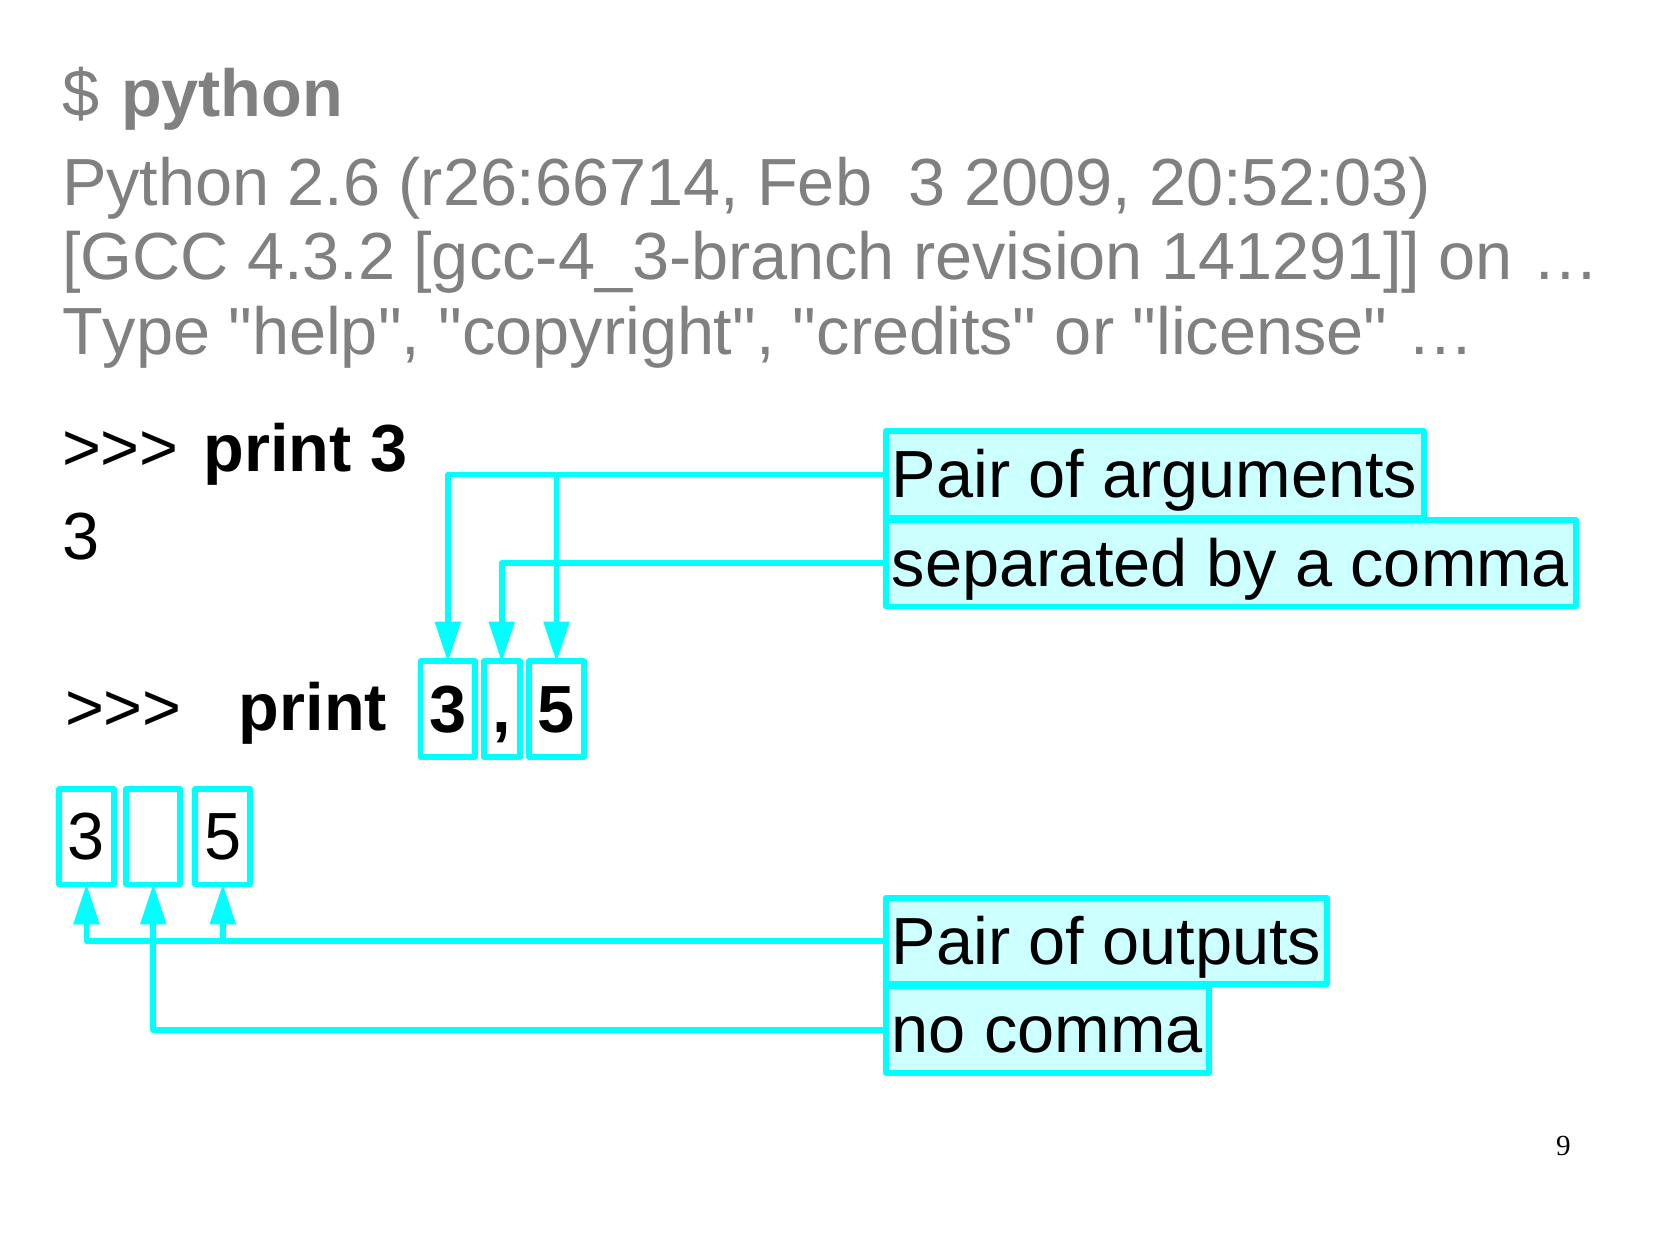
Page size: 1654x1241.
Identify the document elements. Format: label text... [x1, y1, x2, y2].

text_box , [483, 661, 520, 757]
text_box 3 [59, 788, 114, 885]
text_box >>> [59, 666, 188, 748]
text_box Pair of outputs [885, 897, 1328, 985]
text_box $ [59, 53, 103, 134]
text_box no comma [886, 987, 1209, 1074]
text_box >>> [59, 407, 183, 489]
text_box 5 [195, 788, 251, 885]
text_box 3 [59, 496, 103, 577]
text_box 3 [420, 661, 476, 757]
text_box 5 [529, 661, 584, 757]
text_box python [118, 53, 347, 134]
text_box separated by a comma [886, 519, 1576, 607]
text_box print 3 [200, 407, 411, 489]
text_box [126, 788, 181, 885]
text_box Pair of arguments [885, 431, 1424, 517]
text_box print [232, 667, 394, 749]
text_box Python 2.6 (r26:66714, Feb 3 2009, 20:52:03) [GCC 4.3.2 [gcc-4_3-branch revision 141291]] on … Type "help", "copyright", "credits" or "license" … [59, 141, 1603, 372]
